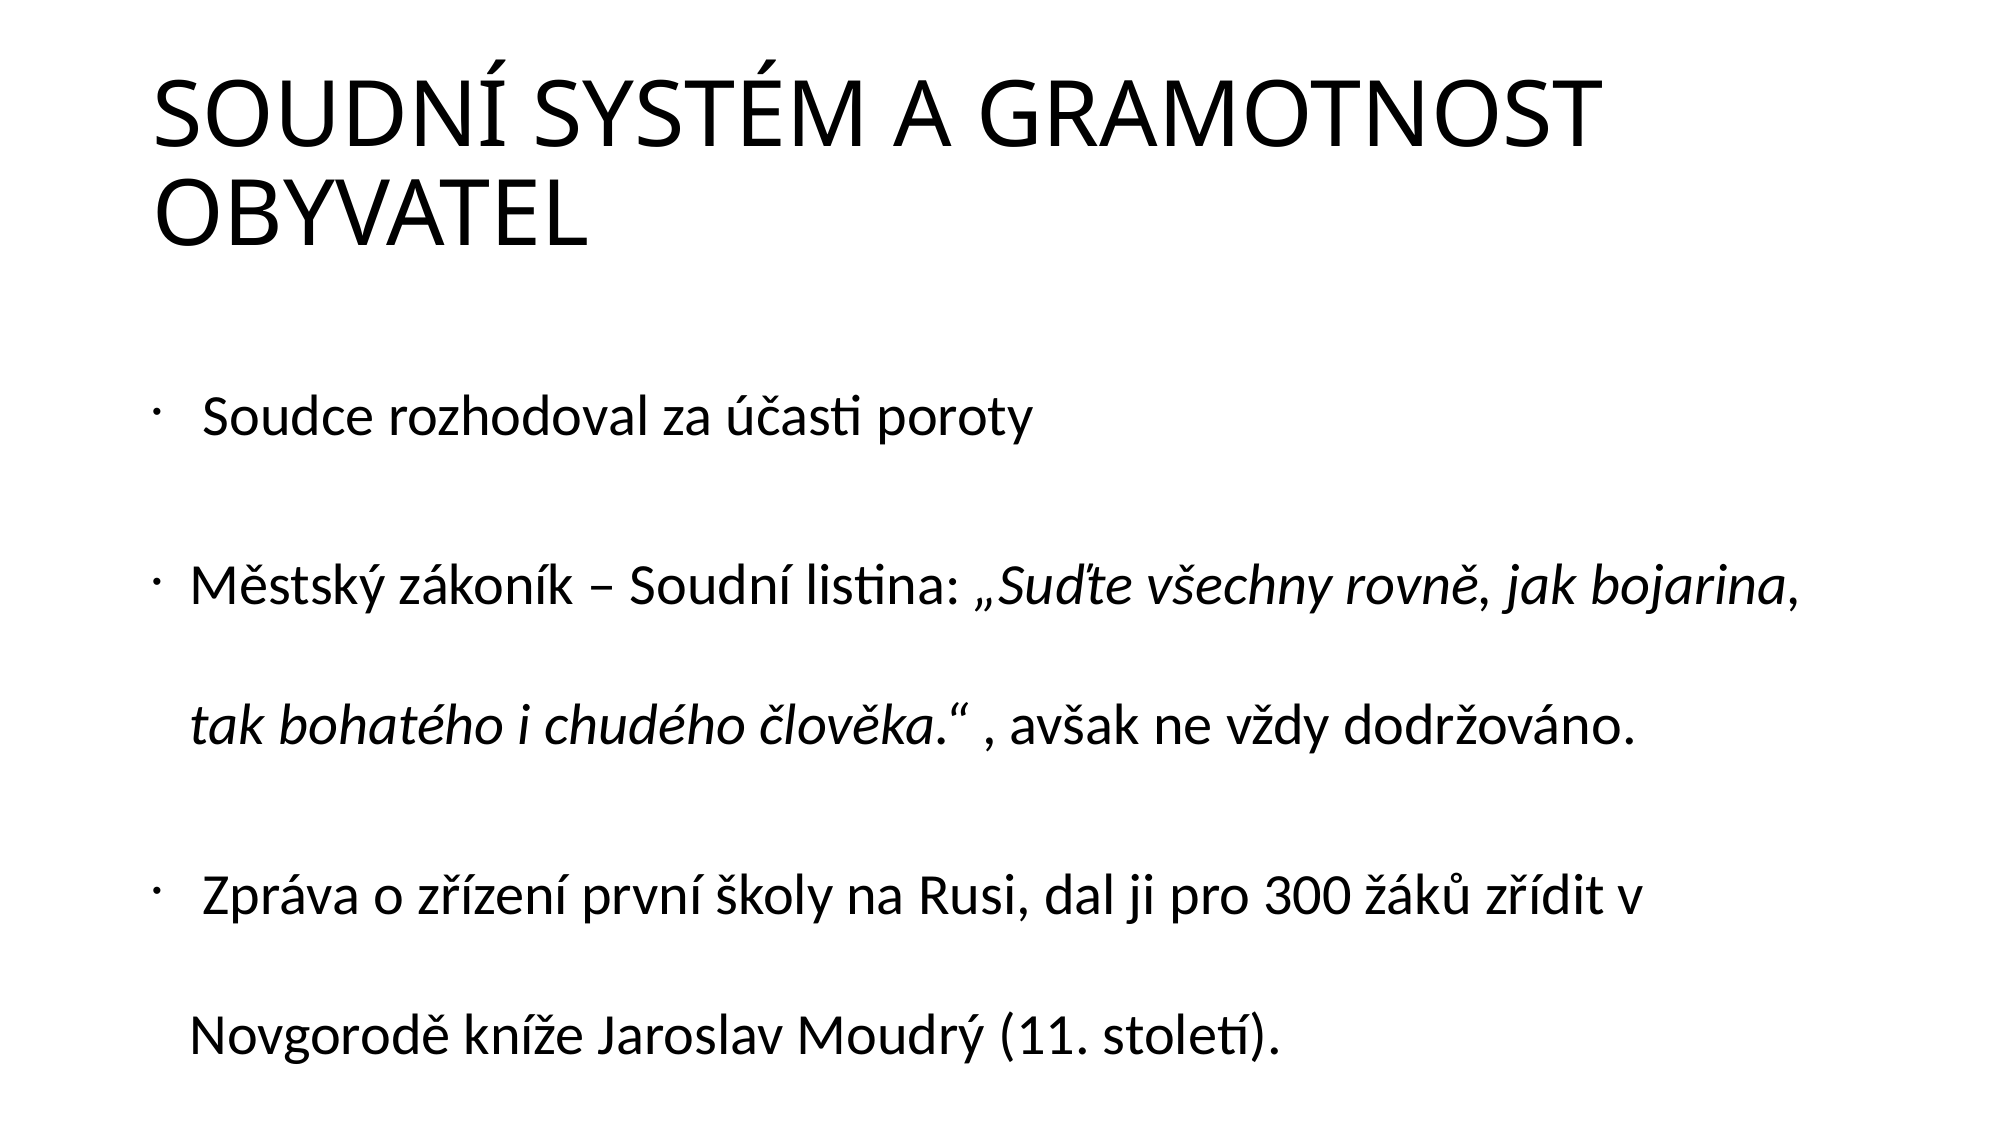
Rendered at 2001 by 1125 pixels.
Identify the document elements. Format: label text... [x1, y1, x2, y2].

title SOUDNÍ SYSTÉM A GRAMOTNOST OBYVATEL [137, 59, 1863, 278]
list Soudce rozhodoval za účasti poroty Městský zákoník – Soudní listina: „Suďte všechny rovně, jak bojarina, tak bohatého i chudého člověka.“ , avšak ne vždy dodržováno. Zpráva o zřízení první školy na Rusi, dal ji pro 300 žáků zřídit v Novgorodě kníže Jaroslav Moudrý (11. století). [137, 299, 1863, 1014]
